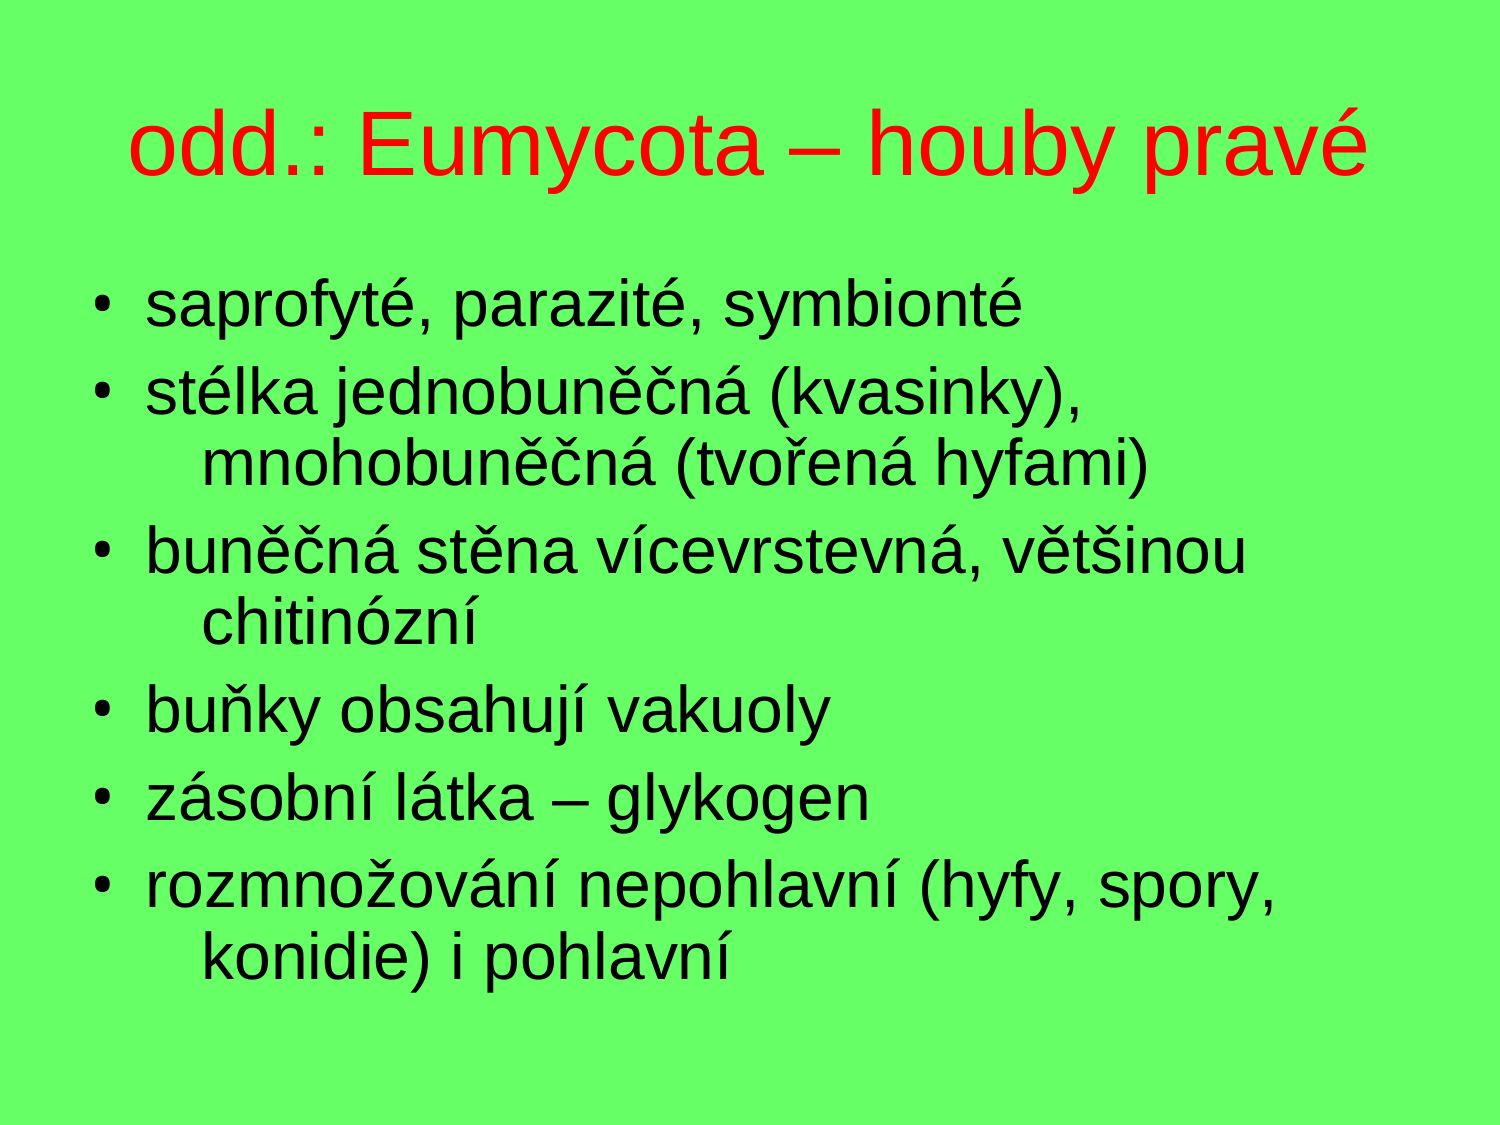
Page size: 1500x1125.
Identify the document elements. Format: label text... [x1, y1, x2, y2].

list saprofyté, parazité, symbionté stélka jednobuněčná (kvasinky), mnohobuněčná (tvořená hyfami) buněčná stěna vícevrstevná, většinou chitinózní buňky obsahují vakuoly zásobní látka – glykogen rozmnožování nepohlavní (hyfy, spory, konidie) i pohlavní [75, 262, 1426, 1005]
title odd.: Eumycota – houby pravé [75, 45, 1426, 233]
